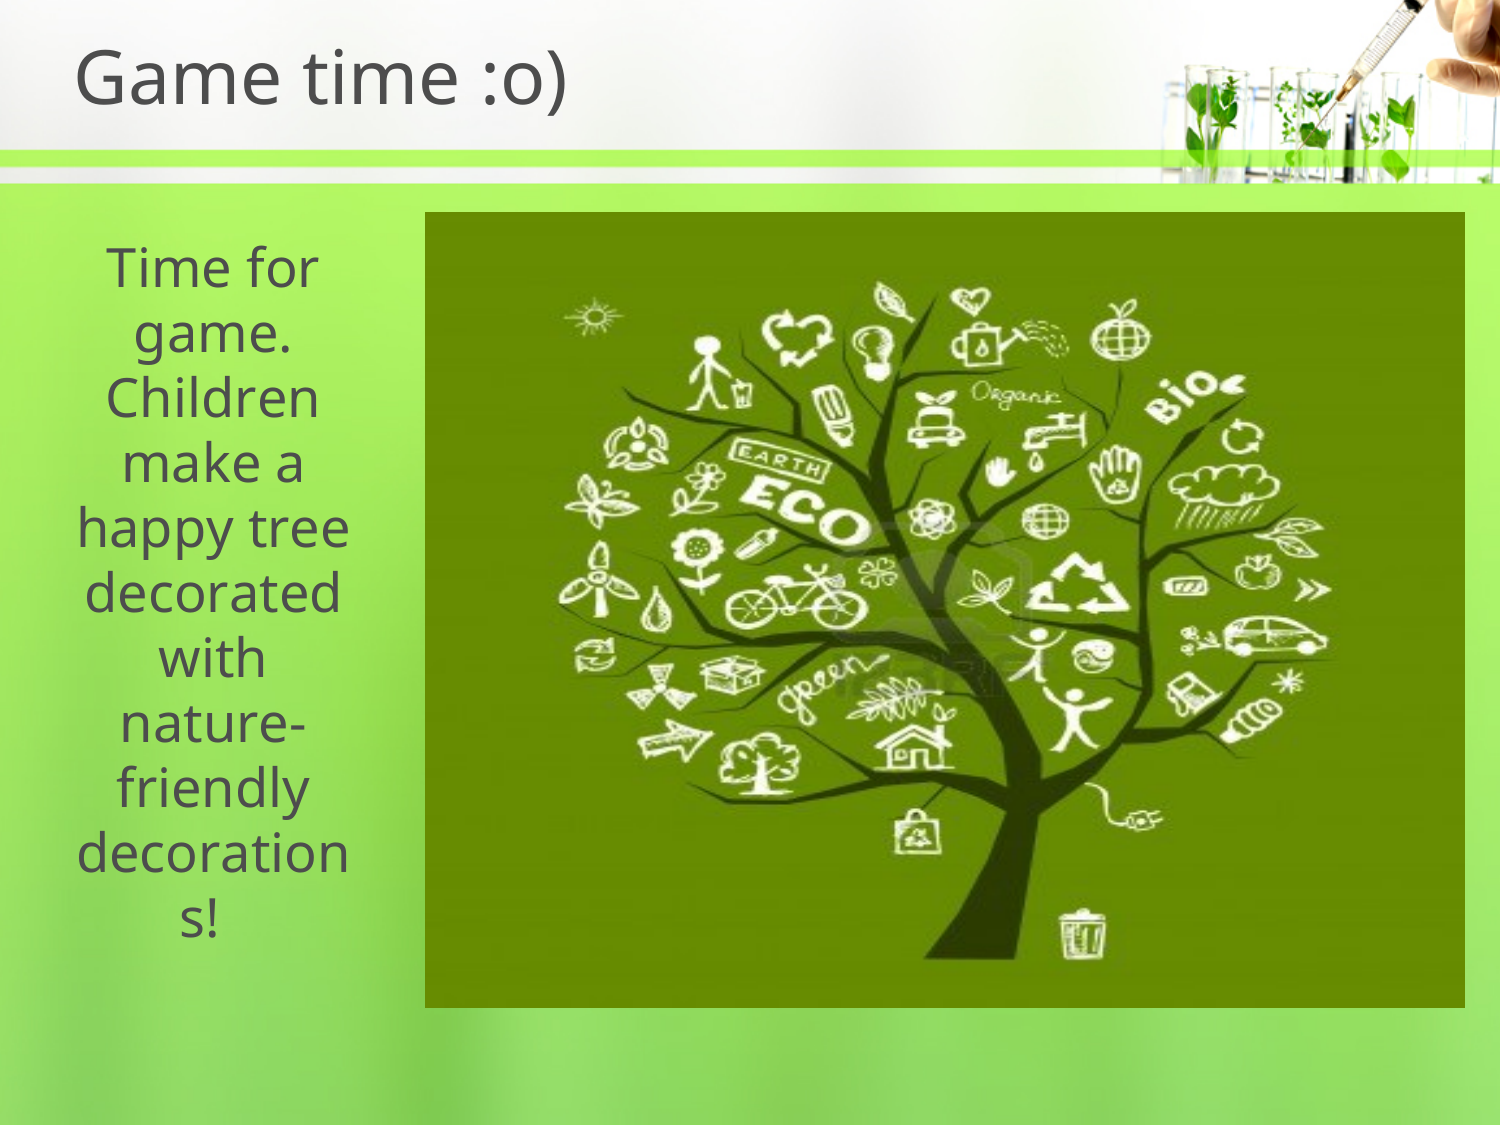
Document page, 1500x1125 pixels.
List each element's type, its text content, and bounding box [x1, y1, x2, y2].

picture [425, 212, 1465, 1008]
title Game time :o) [20, 0, 1454, 193]
title Time for game. Children make a happy tree decorated with nature- friendly decorations! [49, 165, 378, 1016]
